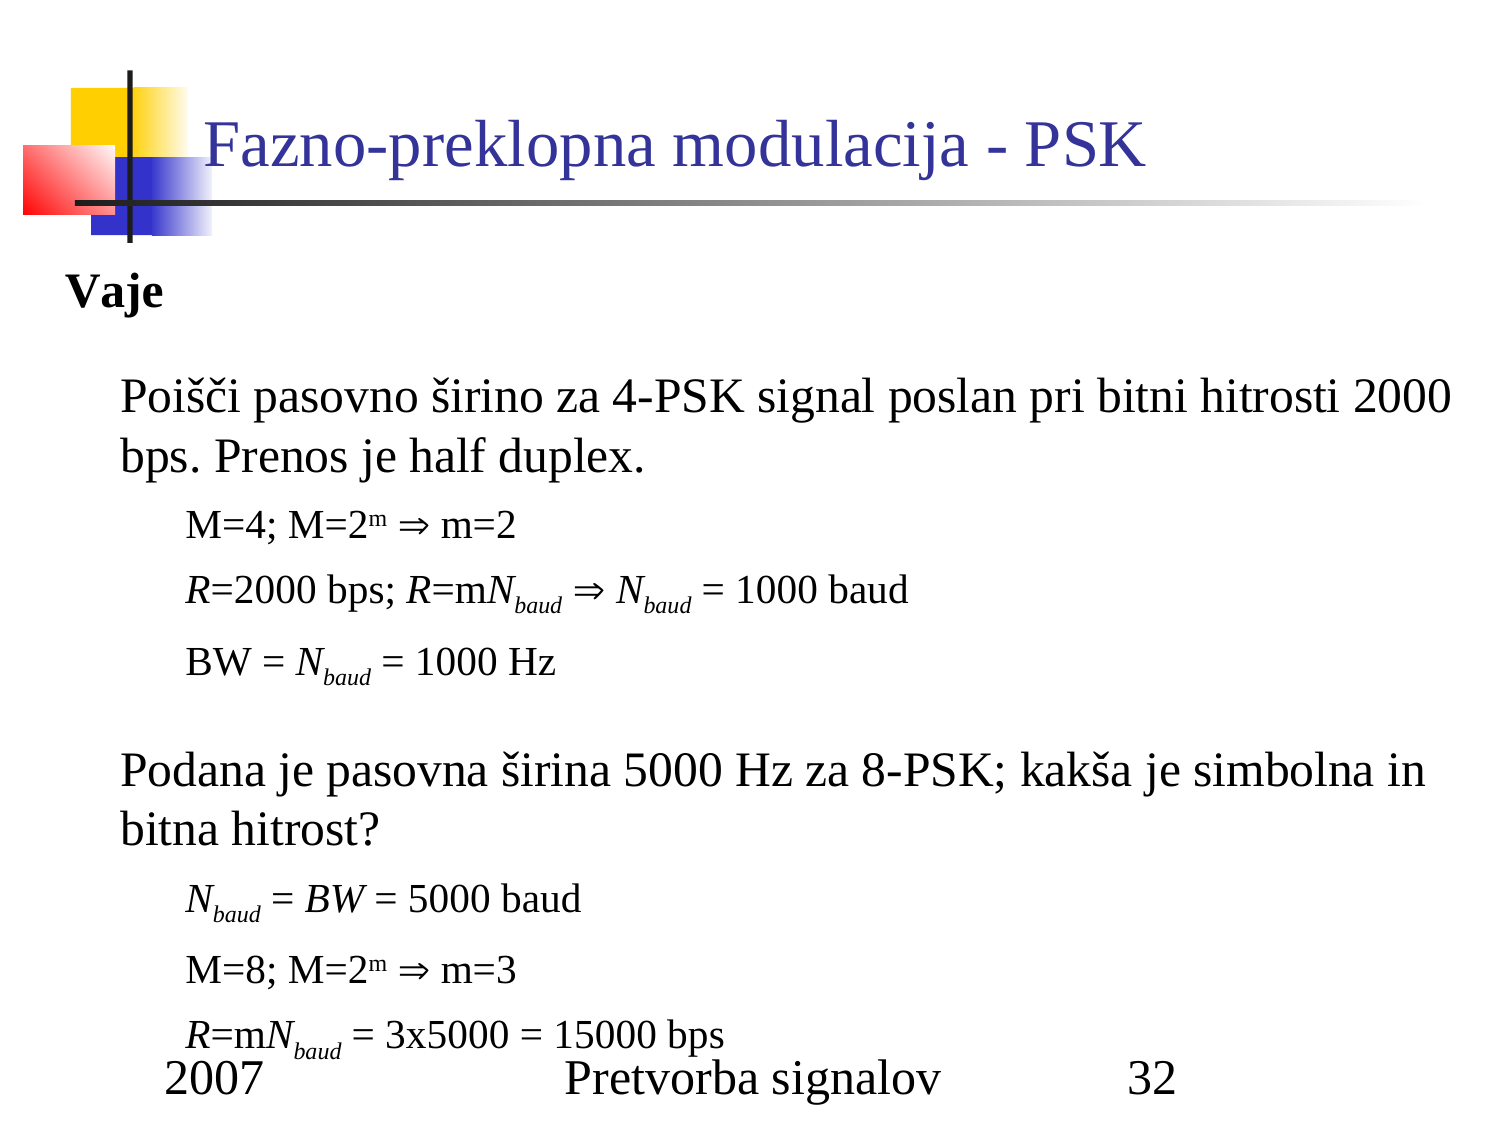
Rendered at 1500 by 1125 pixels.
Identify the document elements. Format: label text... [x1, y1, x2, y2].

title Fazno-preklopna modulacija - PSK [188, 92, 1468, 188]
list Vaje Poišči pasovno širino za 4-PSK signal poslan pri bitni hitrosti 2000 bps. Prenos je half duplex. M=4; M=2m  m=2 R=2000 bps; R=mNbaud  Nbaud = 1000 baud BW = Nbaud = 1000 Hz Podana je pasovna širina 5000 Hz za 8-PSK; kakša je simbolna in bitna hitrost? Nbaud = BW = 5000 baud M=8; M=2m  m=3 R=mNbaud = 3x5000 = 15000 bps [50, 249, 1469, 1081]
